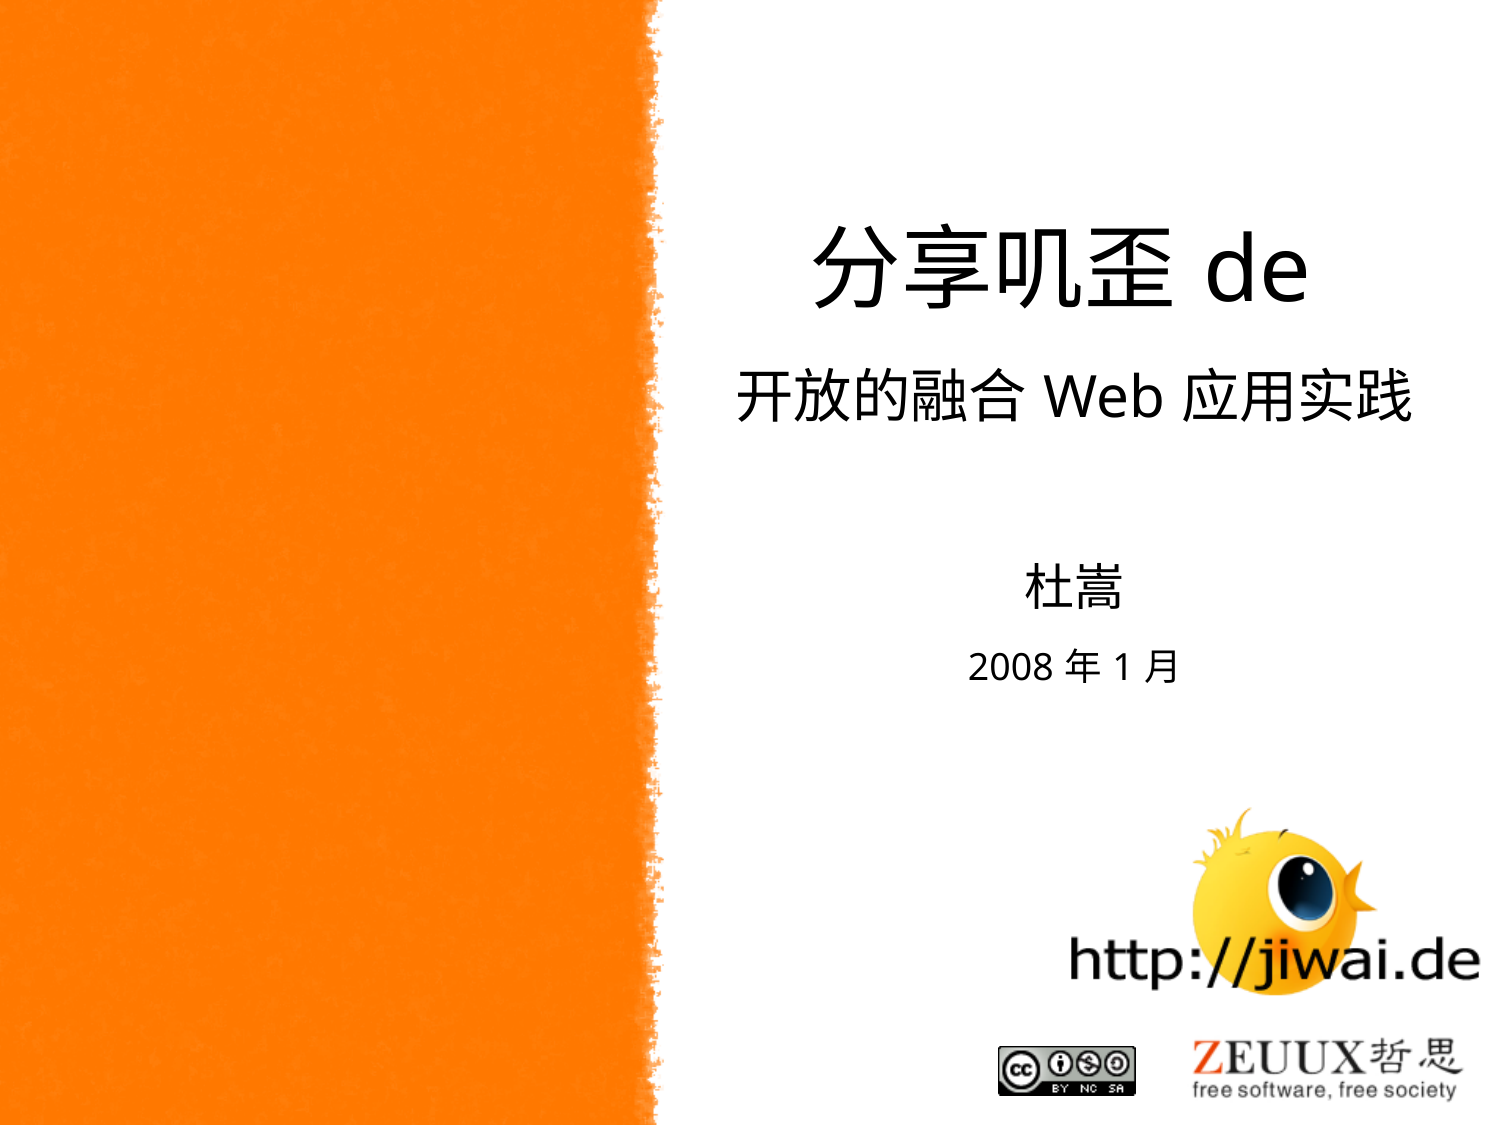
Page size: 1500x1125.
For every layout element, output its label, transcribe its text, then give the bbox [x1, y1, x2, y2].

picture [0, 0, 1500, 1125]
title 分享叽歪de [714, 187, 1407, 342]
text_box 开放的融合Web应用实践 杜嵩 2008年1月 [714, 342, 1436, 768]
